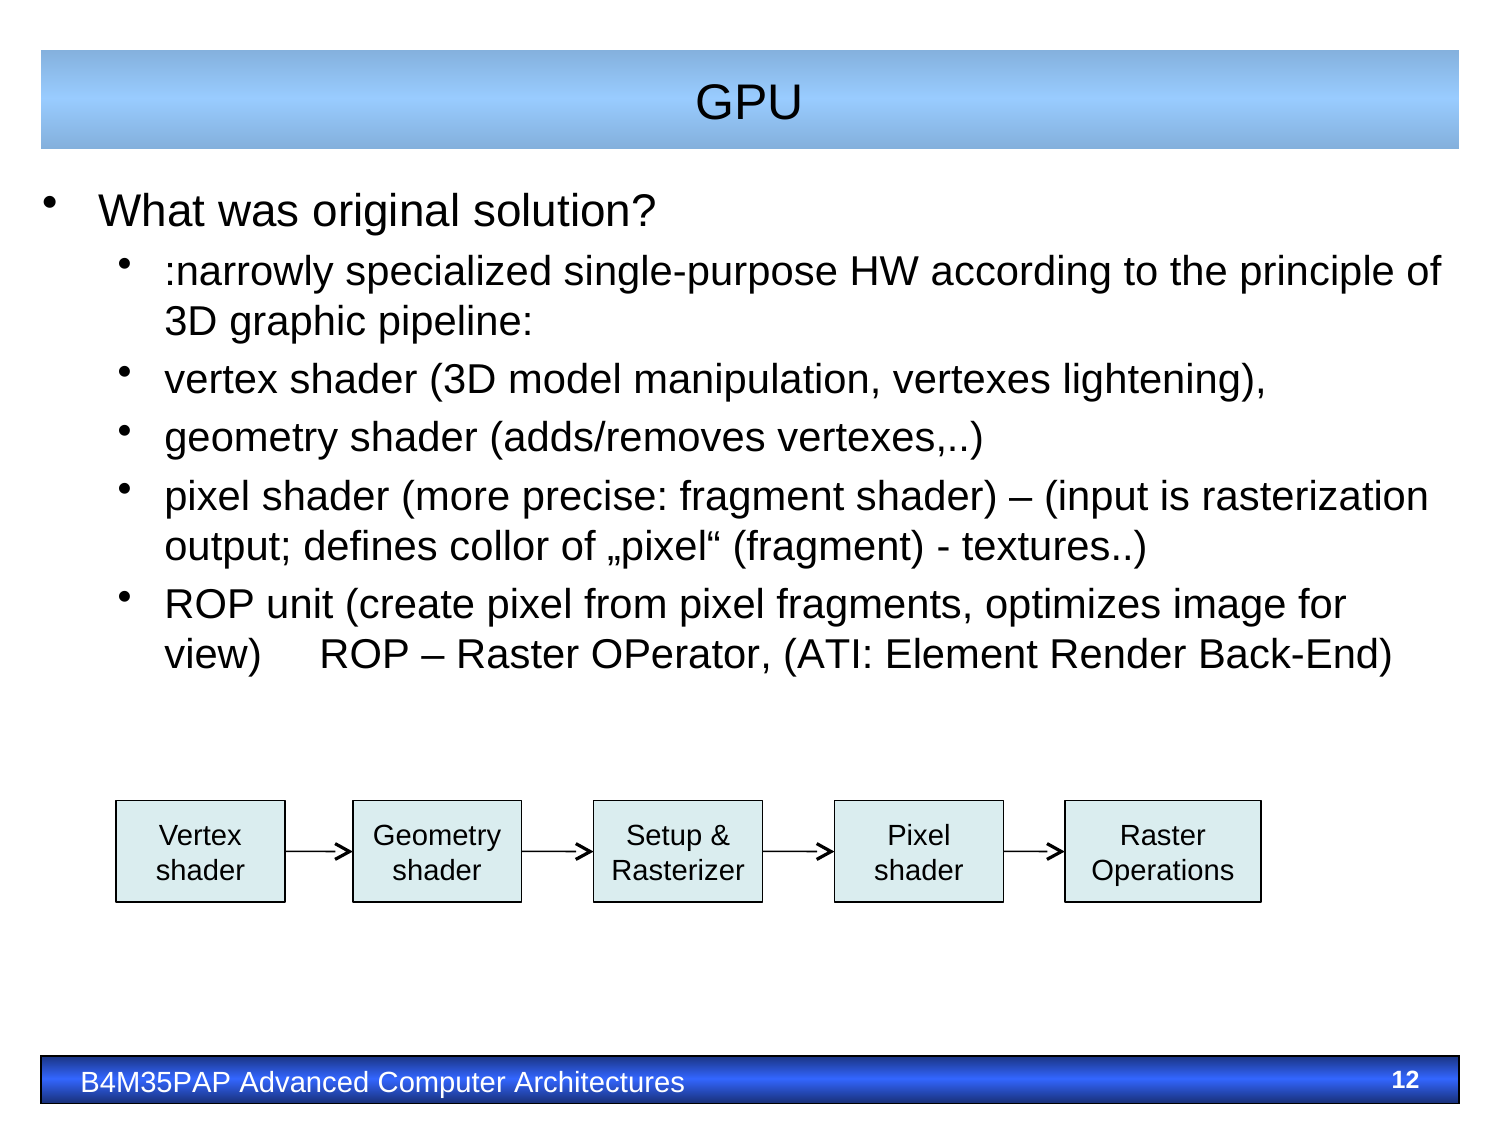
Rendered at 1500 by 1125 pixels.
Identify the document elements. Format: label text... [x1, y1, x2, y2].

text_box Geometry shader [352, 800, 522, 903]
text_box Raster Operations [1064, 800, 1262, 903]
text_box Vertex shader [116, 800, 286, 903]
title GPU [41, 50, 1459, 149]
text_box Pixel shader [834, 800, 1004, 903]
list What was original solution? :narrowly specialized single-purpose HW according to the principle of 3D graphic pipeline: vertex shader (3D model manipulation, vertexes lightening), geometry shader (adds/removes vertexes,..) pixel shader (more precise: fragment shader) – (input is rasterization output; defines collor of „pixel“ (fragment) - textures..) ROP unit (create pixel from pixel fragments, optimizes image for view) ROP – Raster OPerator, (ATI: Element Render Back-End) [27, 172, 1459, 1000]
text_box Setup & Rasterizer [593, 800, 763, 903]
